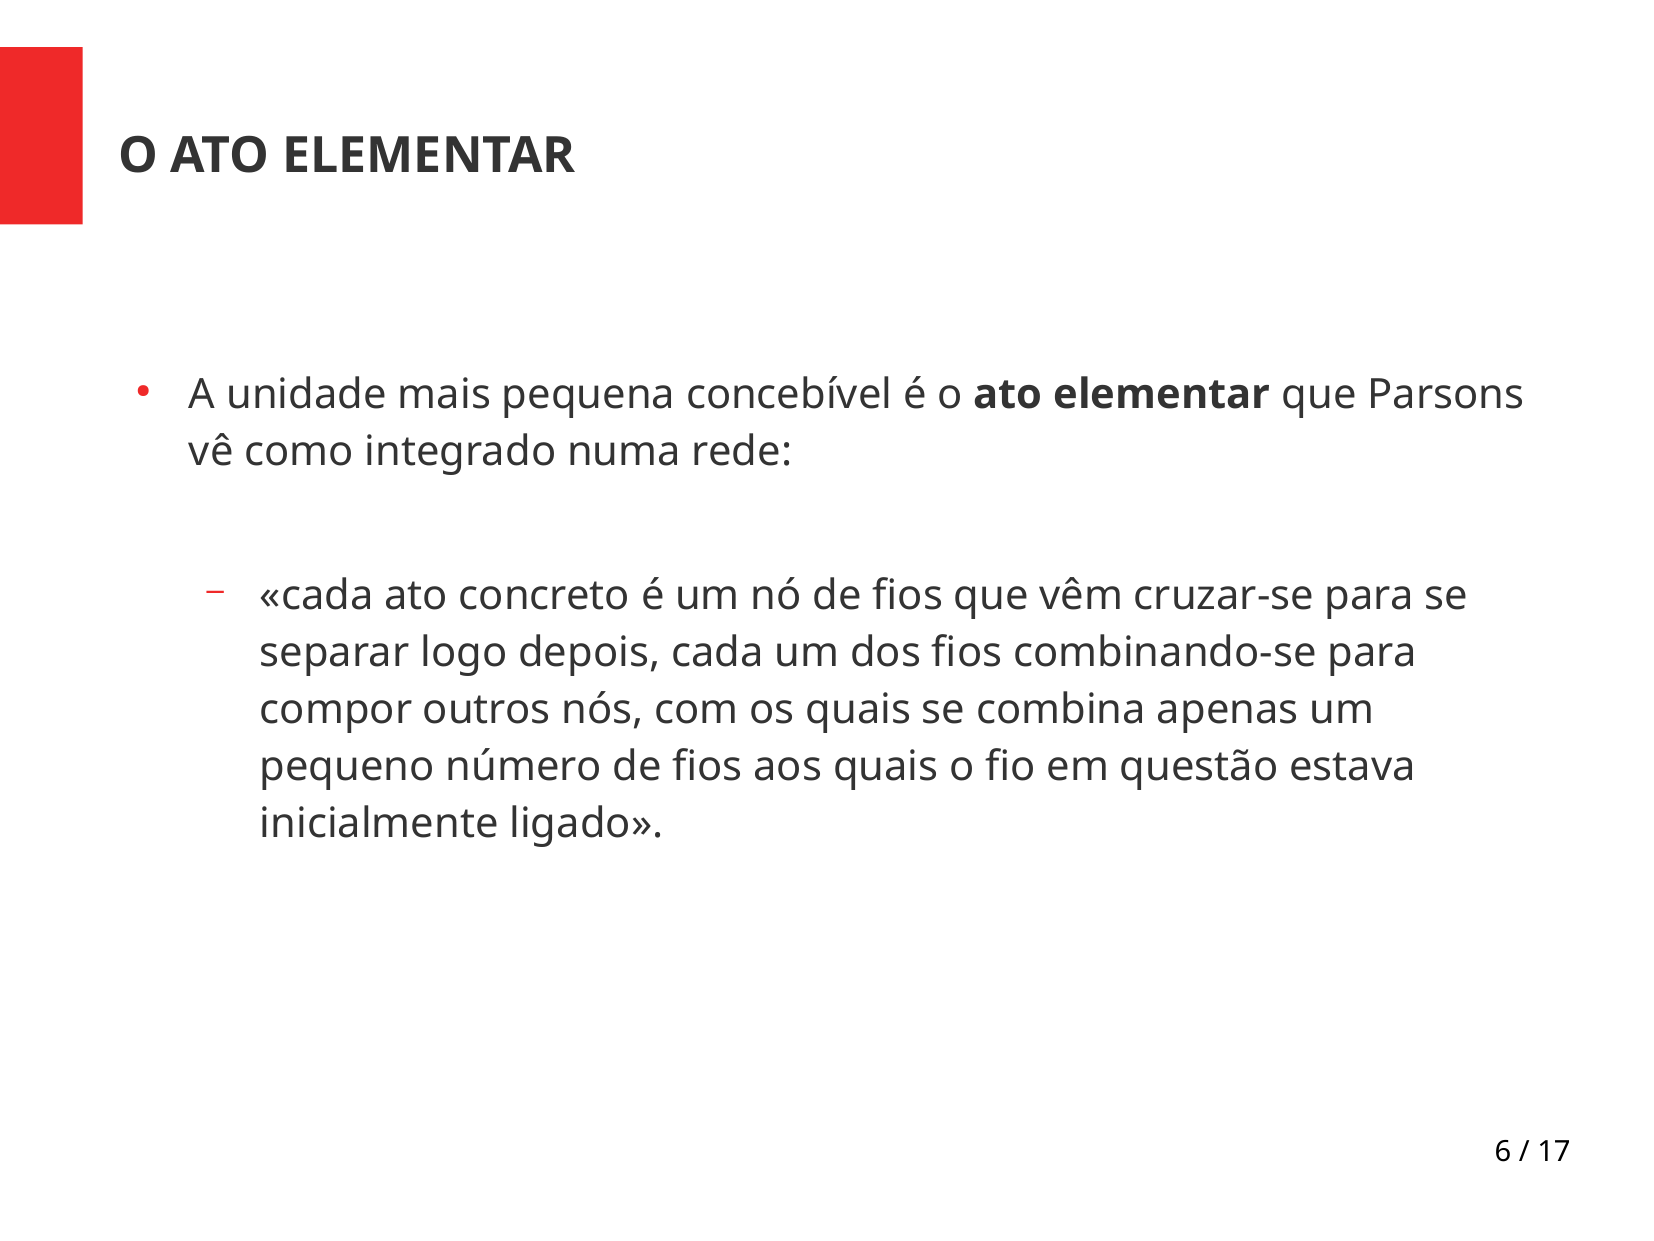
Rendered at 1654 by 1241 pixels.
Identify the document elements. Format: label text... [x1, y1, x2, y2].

list A unidade mais pequena concebível é o ato elementar que Parsons vê como integrado numa rede: «cada ato concreto é um nó de fios que vêm cruzar-se para se separar logo depois, cada um dos fios combinando-se para compor outros nós, com os quais se combina apenas um pequeno número de fios aos quais o fio em questão estava inicialmente ligado». [118, 277, 1536, 997]
title O ATO ELEMENTAR [118, 49, 1571, 257]
